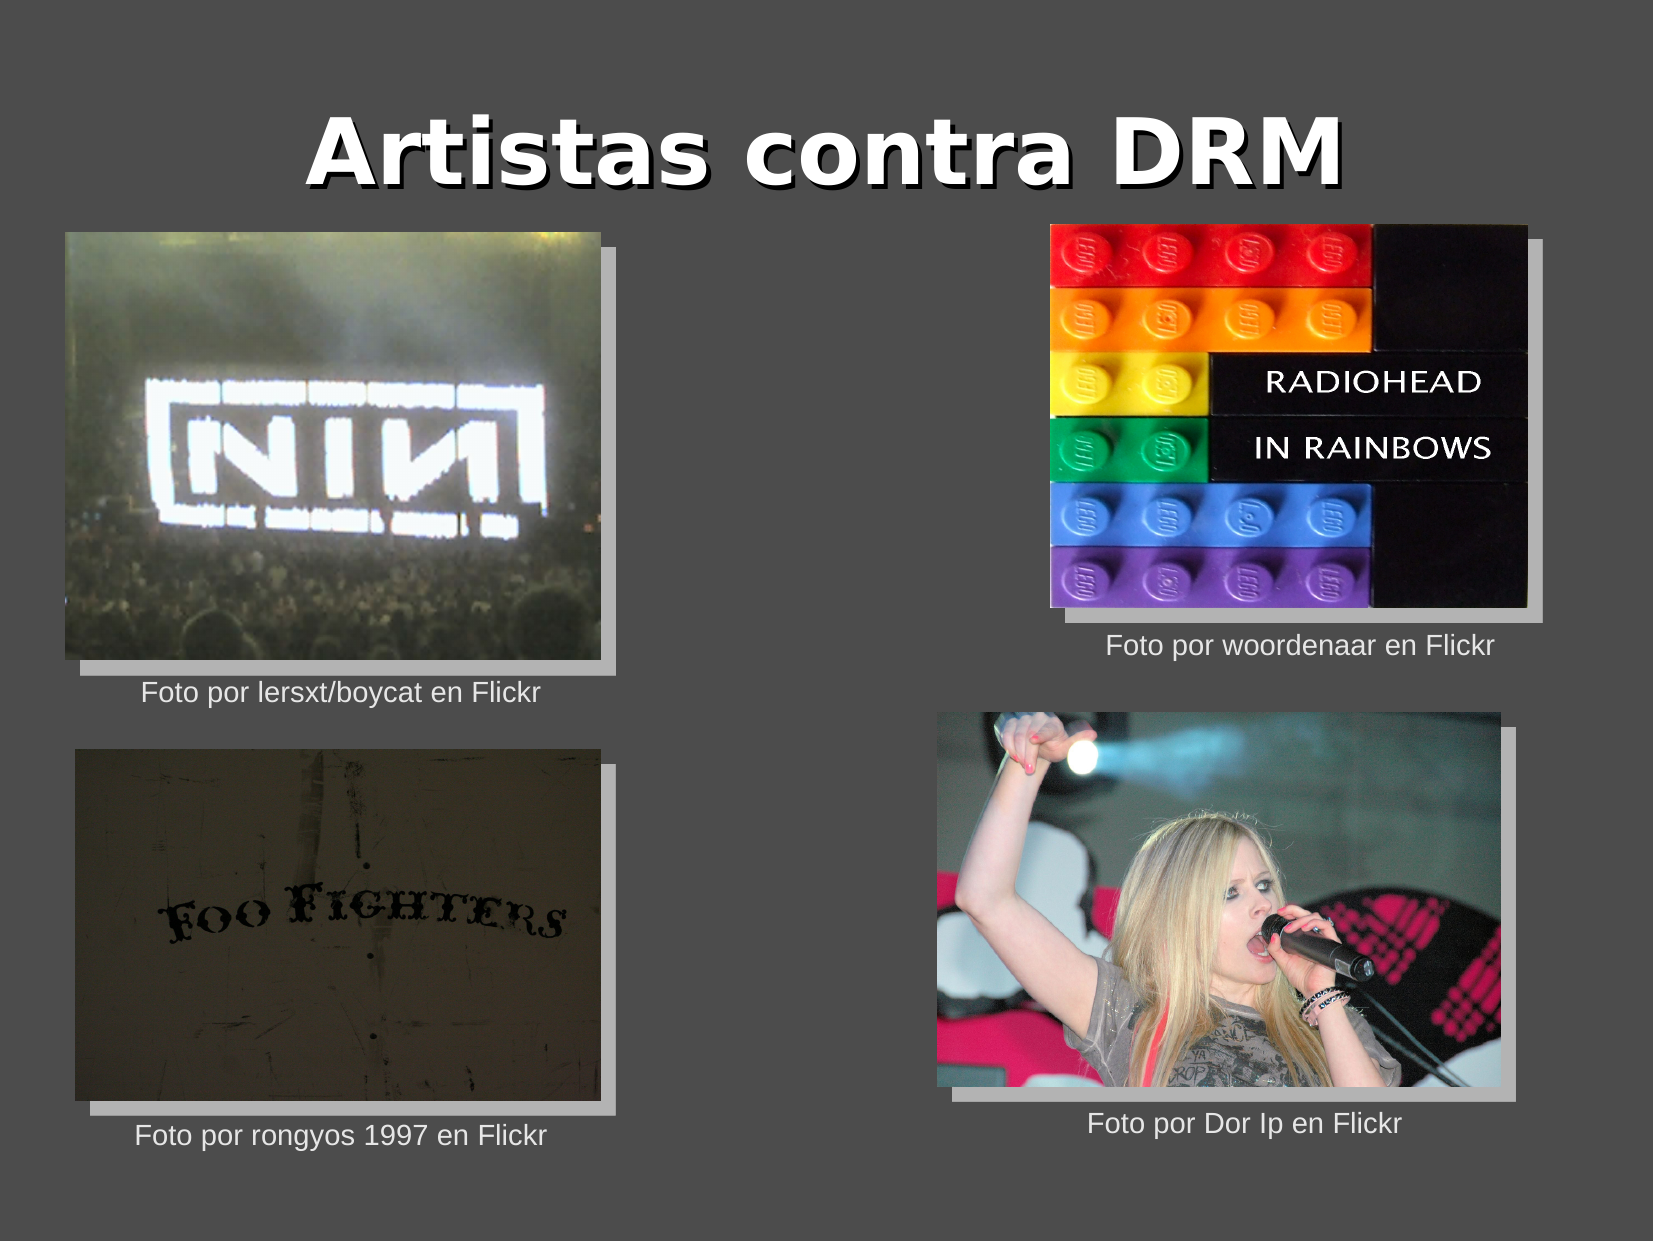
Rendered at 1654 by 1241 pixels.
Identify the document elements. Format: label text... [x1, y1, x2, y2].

picture [1050, 224, 1528, 608]
text_box Foto por rongyos 1997 en Flickr [82, 1097, 601, 1173]
text_box Foto por woordenaar en Flickr [1044, 608, 1557, 684]
text_box Foto por Dor Ip en Flickr [986, 1085, 1504, 1161]
picture [937, 712, 1501, 1087]
picture [65, 232, 601, 661]
subtitle Foto por lersxt/boycat en Flickr [82, 655, 601, 731]
picture [75, 749, 601, 1101]
title Artistas contra DRM [82, 49, 1571, 257]
